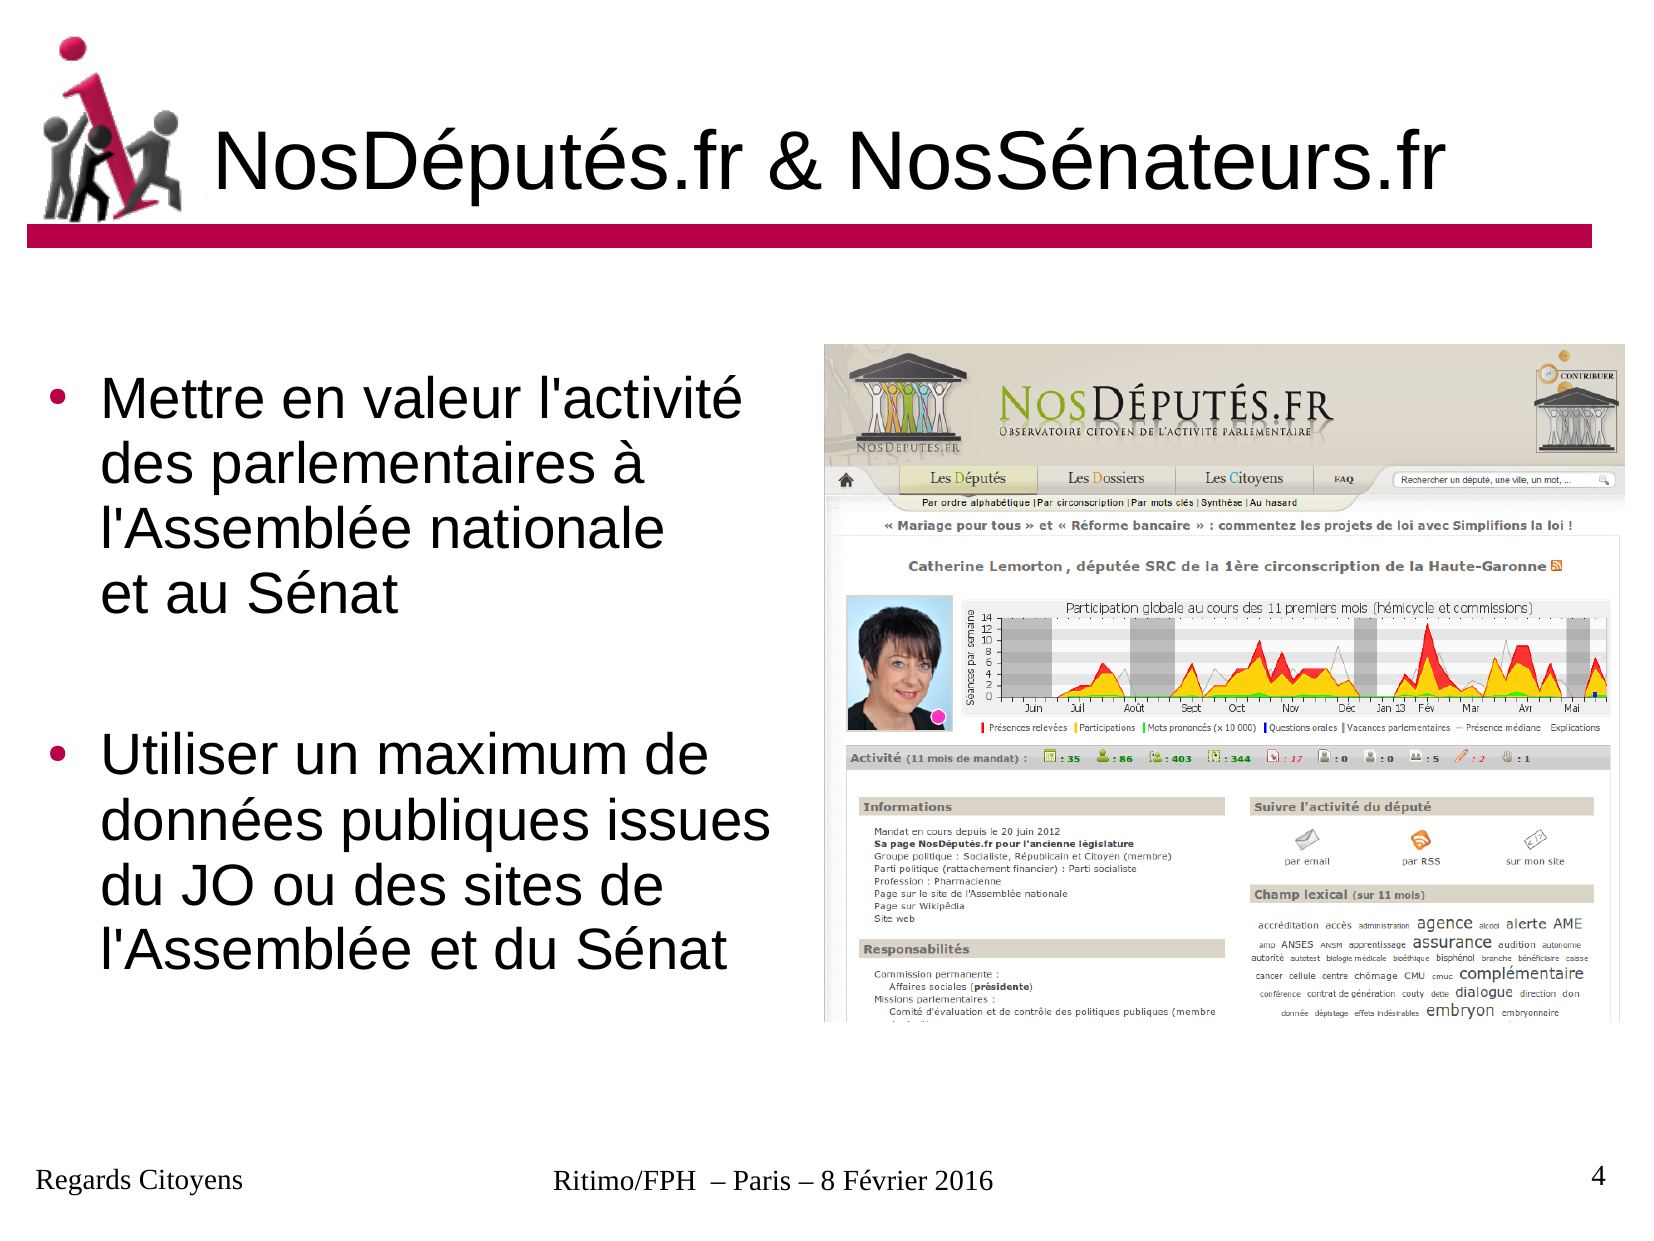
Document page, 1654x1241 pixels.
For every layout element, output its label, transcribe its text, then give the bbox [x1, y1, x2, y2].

picture [824, 344, 1625, 1022]
list Mettre en valeur l'activité des parlementaires à l'Assemblée nationale et au Sénat Utiliser un maximum de données publiques issues du JO ou des sites de l'Assemblée et du Sénat [29, 366, 827, 1185]
picture [27, 31, 208, 224]
title NosDéputés.fr & NosSénateurs.fr [212, 64, 1625, 258]
